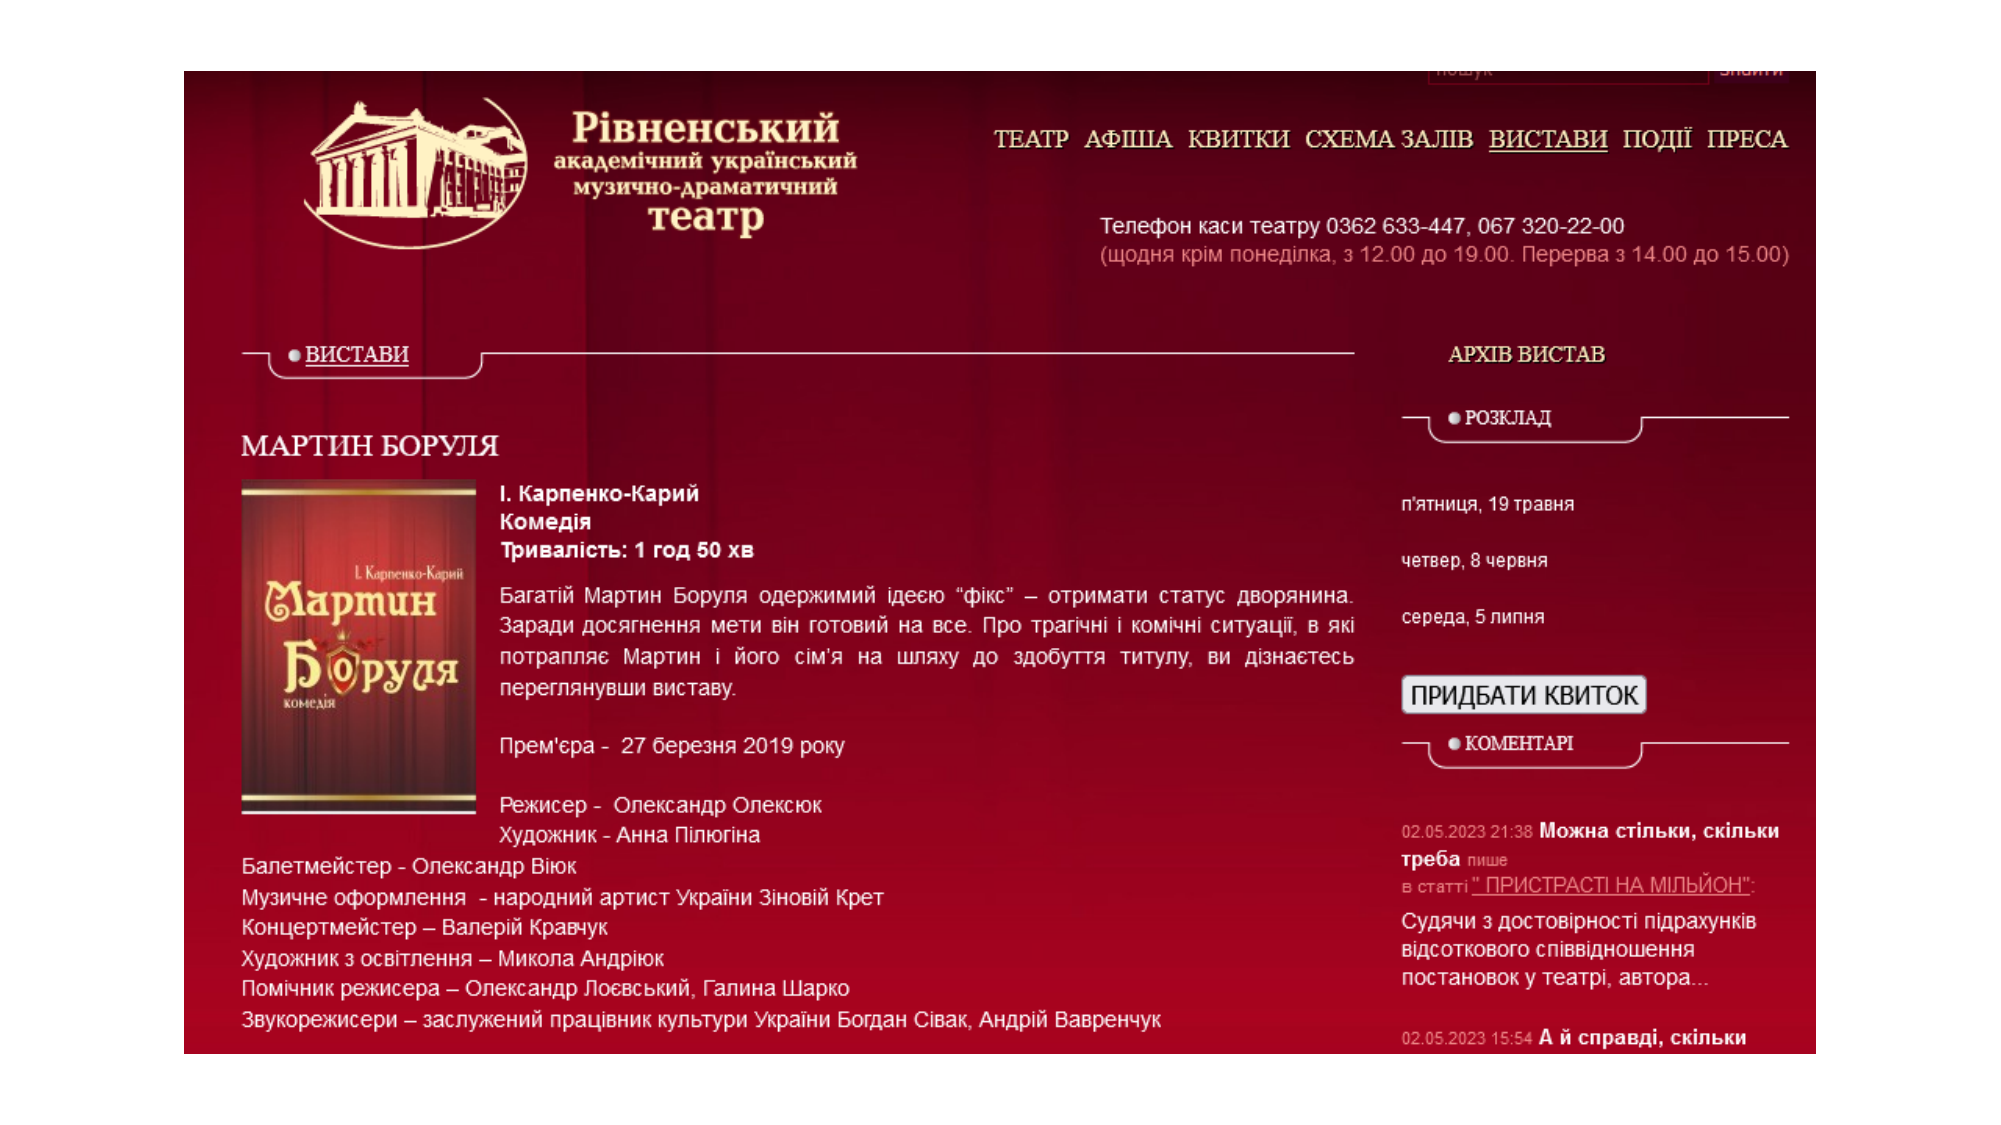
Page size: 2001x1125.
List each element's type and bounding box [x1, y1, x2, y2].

picture [184, 71, 1816, 1054]
